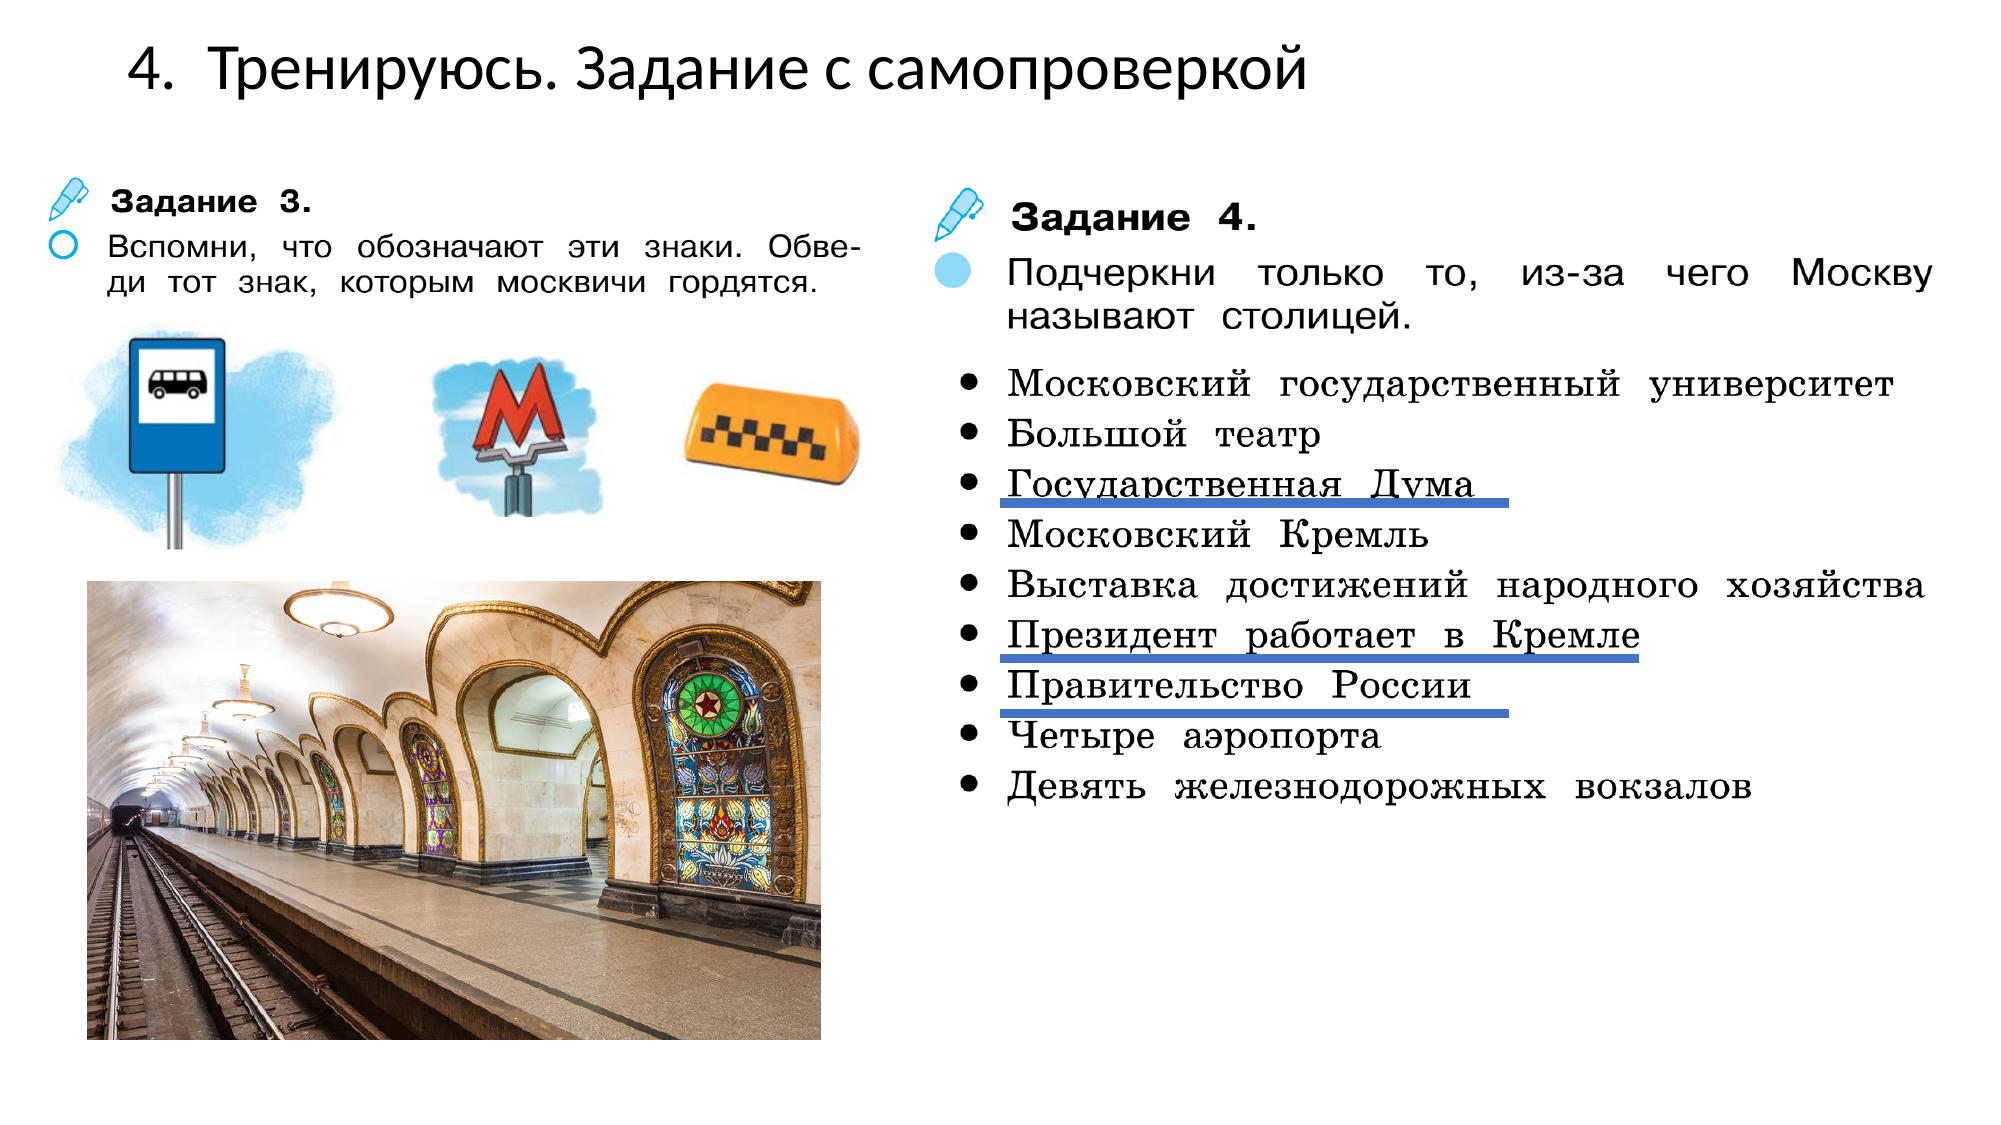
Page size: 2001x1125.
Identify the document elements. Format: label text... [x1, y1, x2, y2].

picture [87, 581, 821, 1040]
picture [0, 160, 1990, 811]
title 4. Тренируюсь. Задание с самопроверкой [112, 25, 1838, 112]
